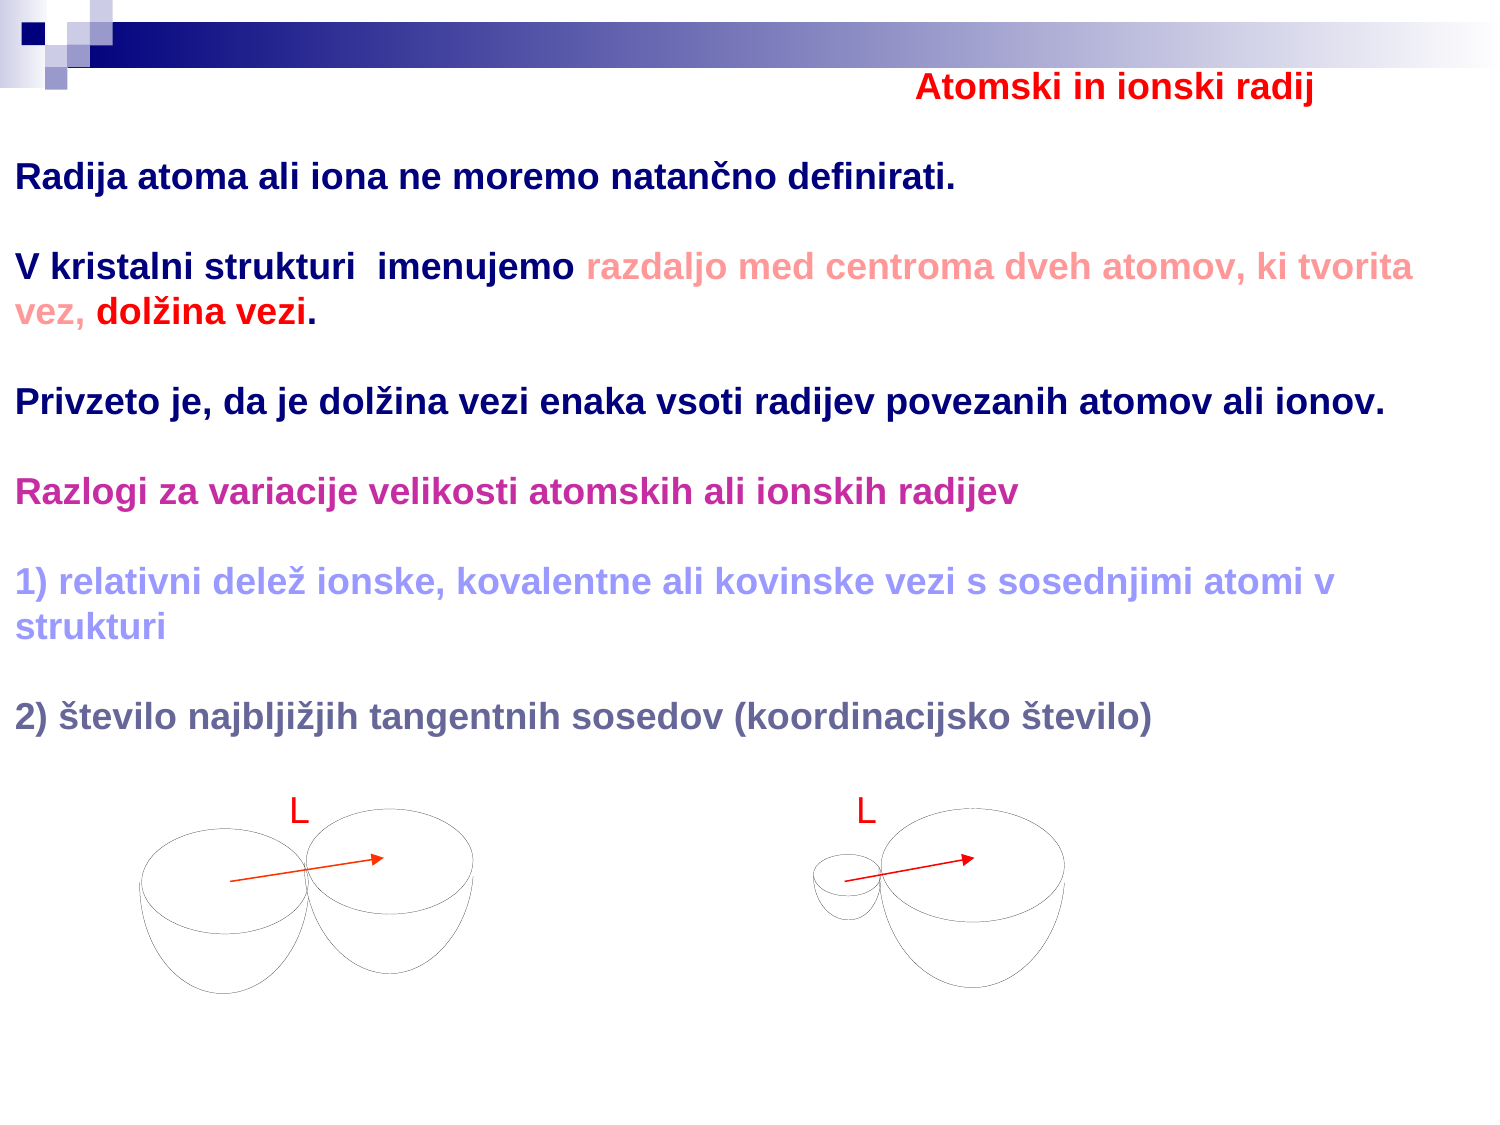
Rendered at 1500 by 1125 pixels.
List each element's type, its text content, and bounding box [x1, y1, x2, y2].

chart [135, 804, 479, 998]
chart [809, 804, 1070, 994]
text_box L [274, 778, 325, 839]
text_box L [841, 778, 892, 839]
text_box Atomski in ionski radij Radija atoma ali iona ne moremo natančno definirati. V kristalni strukturi imenujemo razdaljo med centroma dveh atomov, ki tvorita vez, dolžina vezi. Privzeto je, da je dolžina vezi enaka vsoti radijev povezanih atomov ali ionov. Razlogi za variacije velikosti atomskih ali ionskih radijev 1) relativni delež ionske, kovalentne ali kovinske vezi s sosednjimi atomi v strukturi 2) število najbljižjih tangentnih sosedov (koordinacijsko število) [0, 54, 1471, 746]
